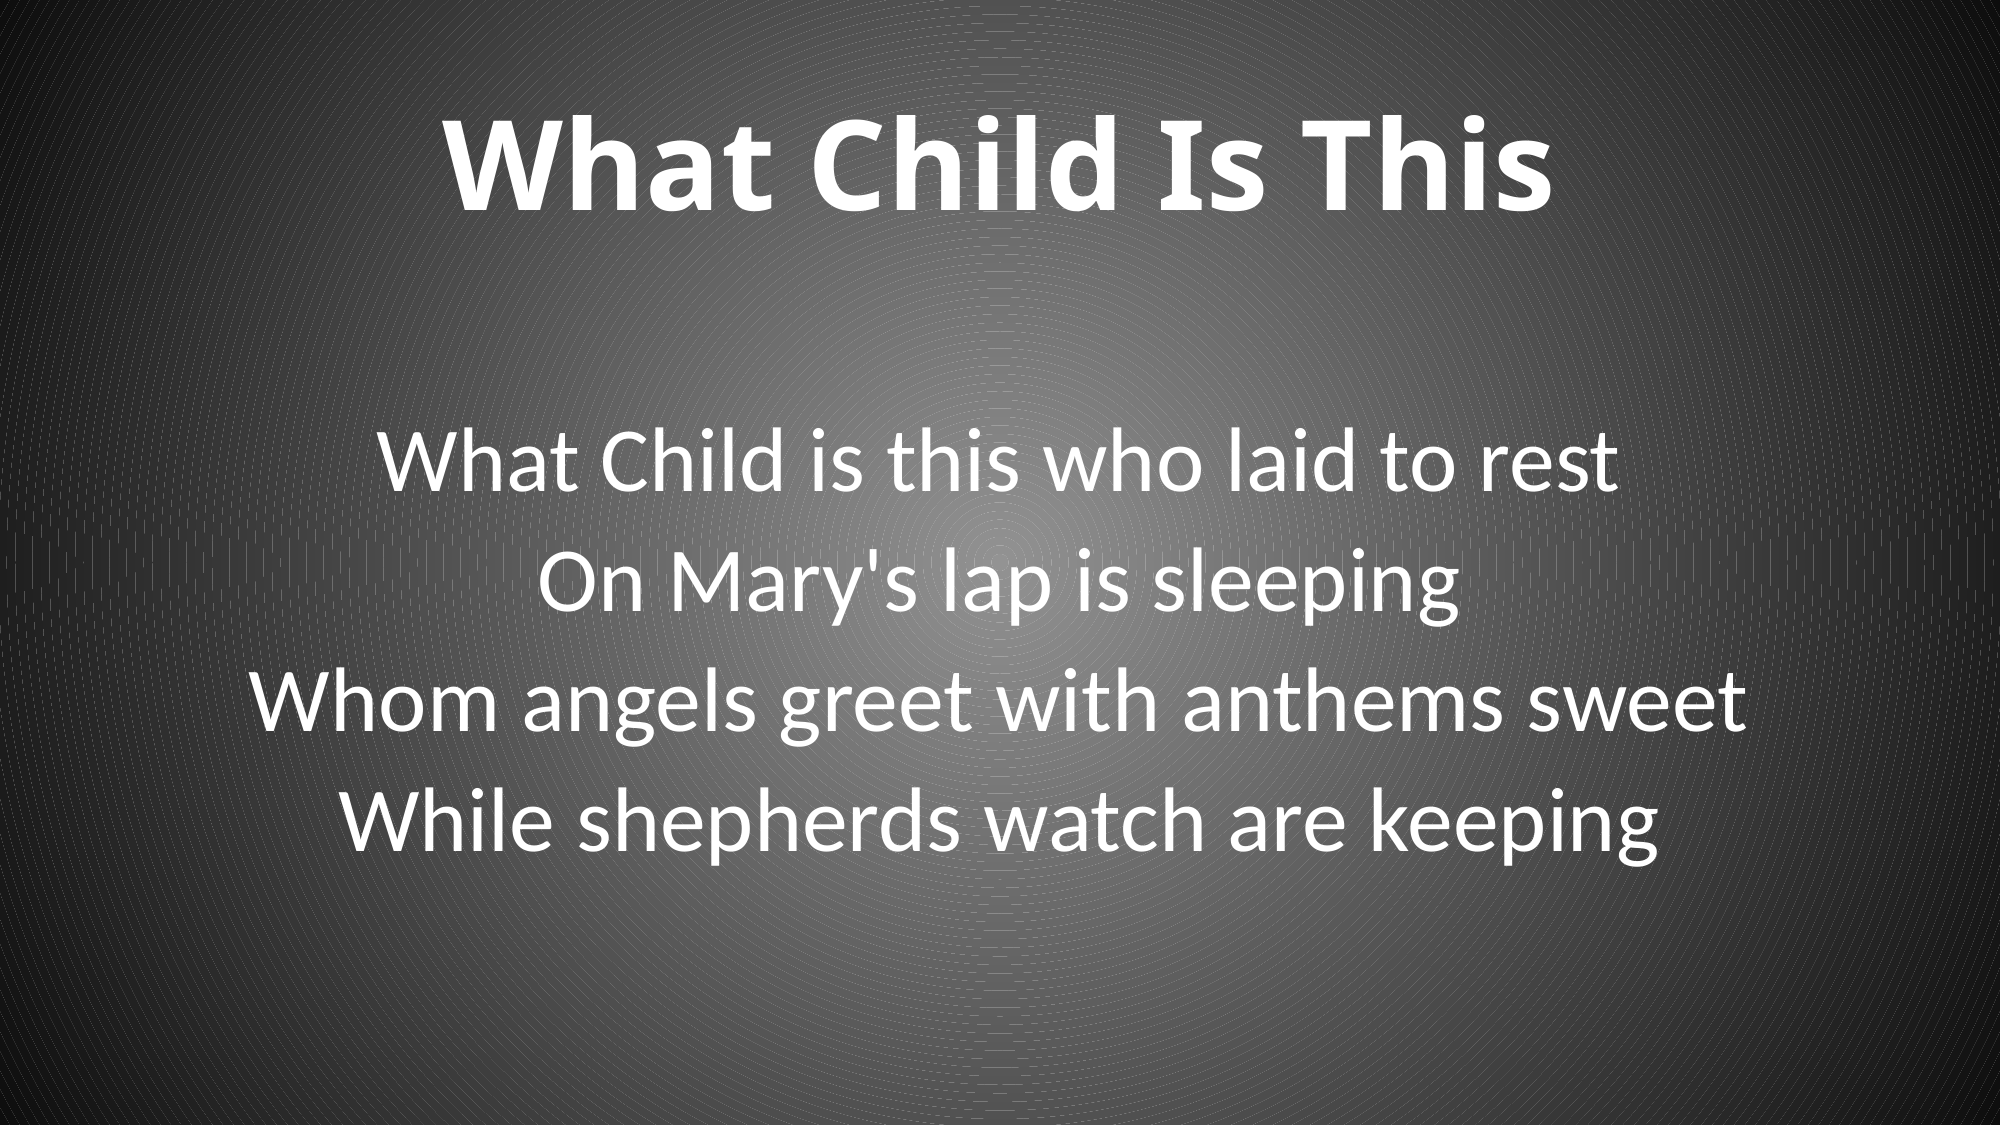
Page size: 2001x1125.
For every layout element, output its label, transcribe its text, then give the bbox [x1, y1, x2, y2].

title What Child Is This [249, 0, 1750, 238]
subtitle What Child is this who laid to rest On Mary's lap is sleeping Whom angels greet with anthems sweet While shepherds watch are keeping [0, 412, 2000, 1125]
